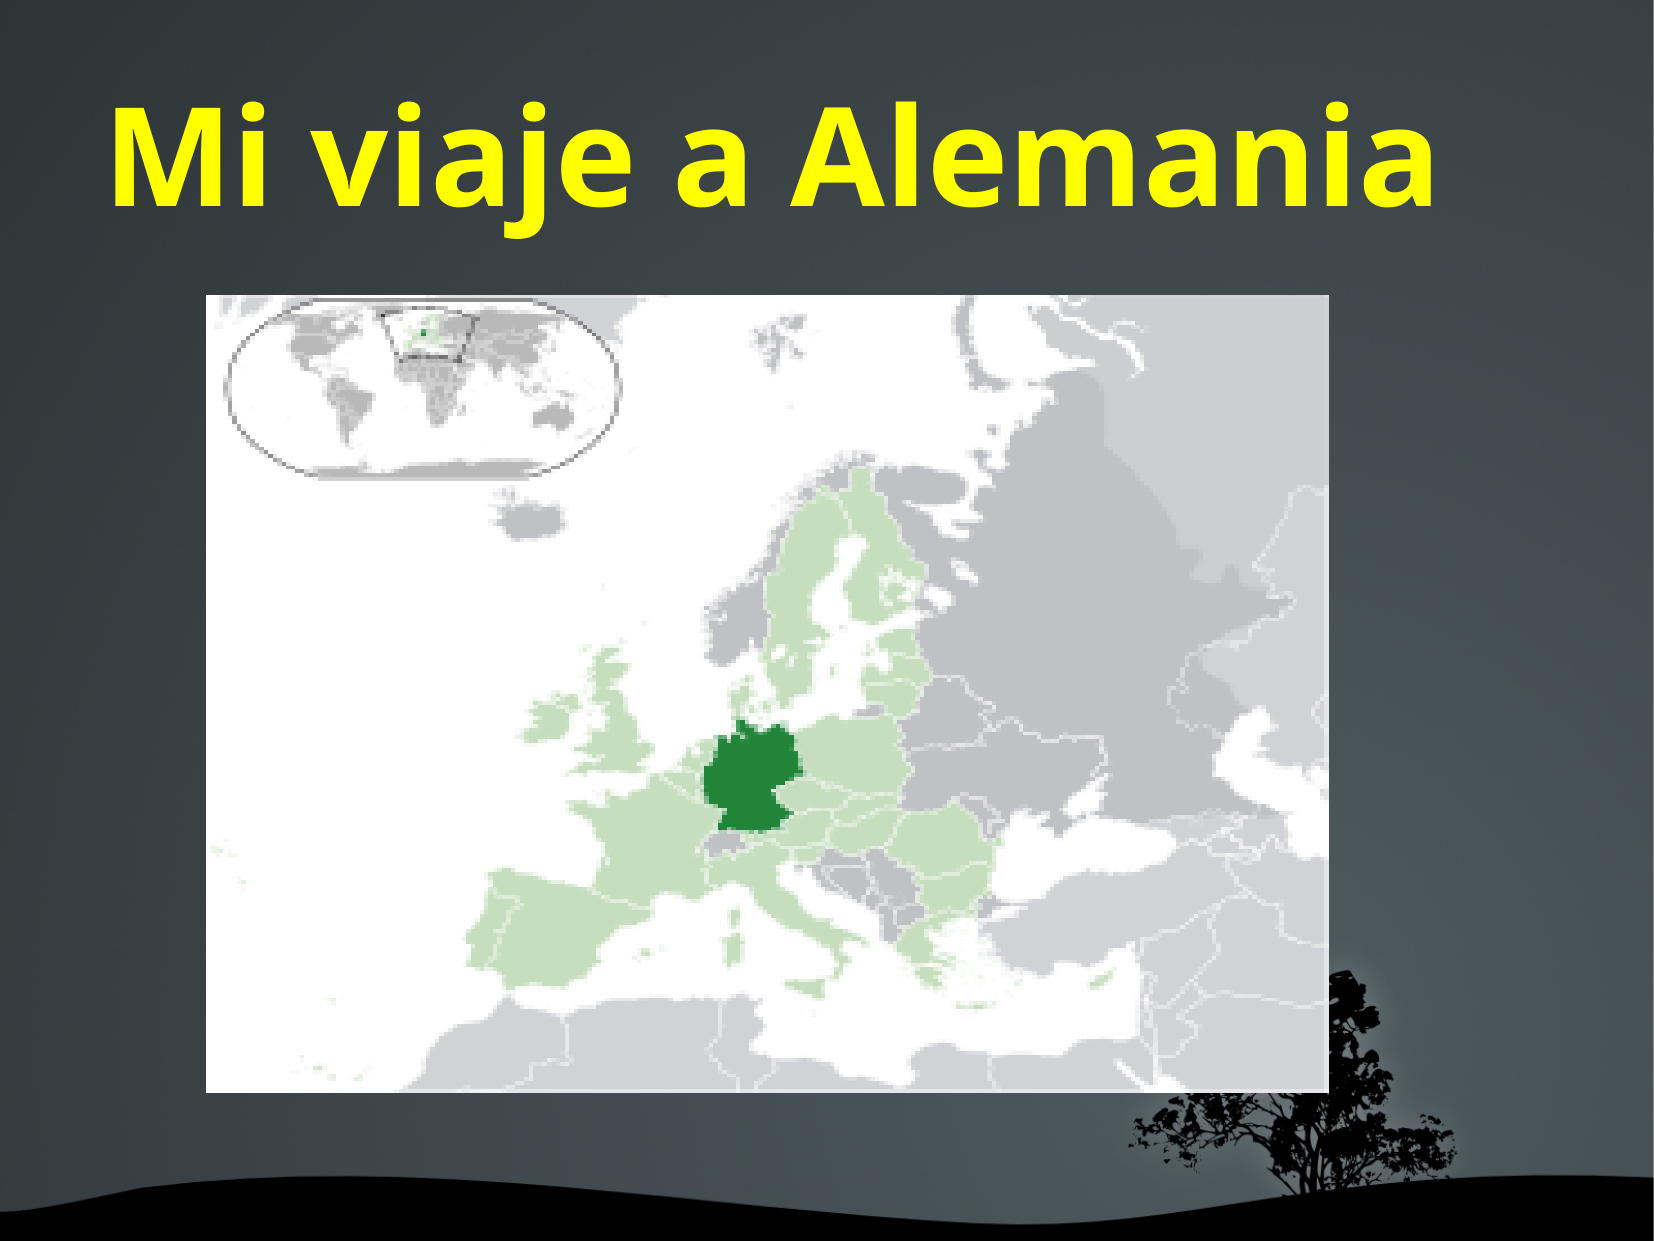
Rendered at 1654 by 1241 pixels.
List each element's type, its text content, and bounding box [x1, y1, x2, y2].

title Mi viaje a Alemania [82, 49, 1571, 257]
picture [0, 0, 1654, 1241]
